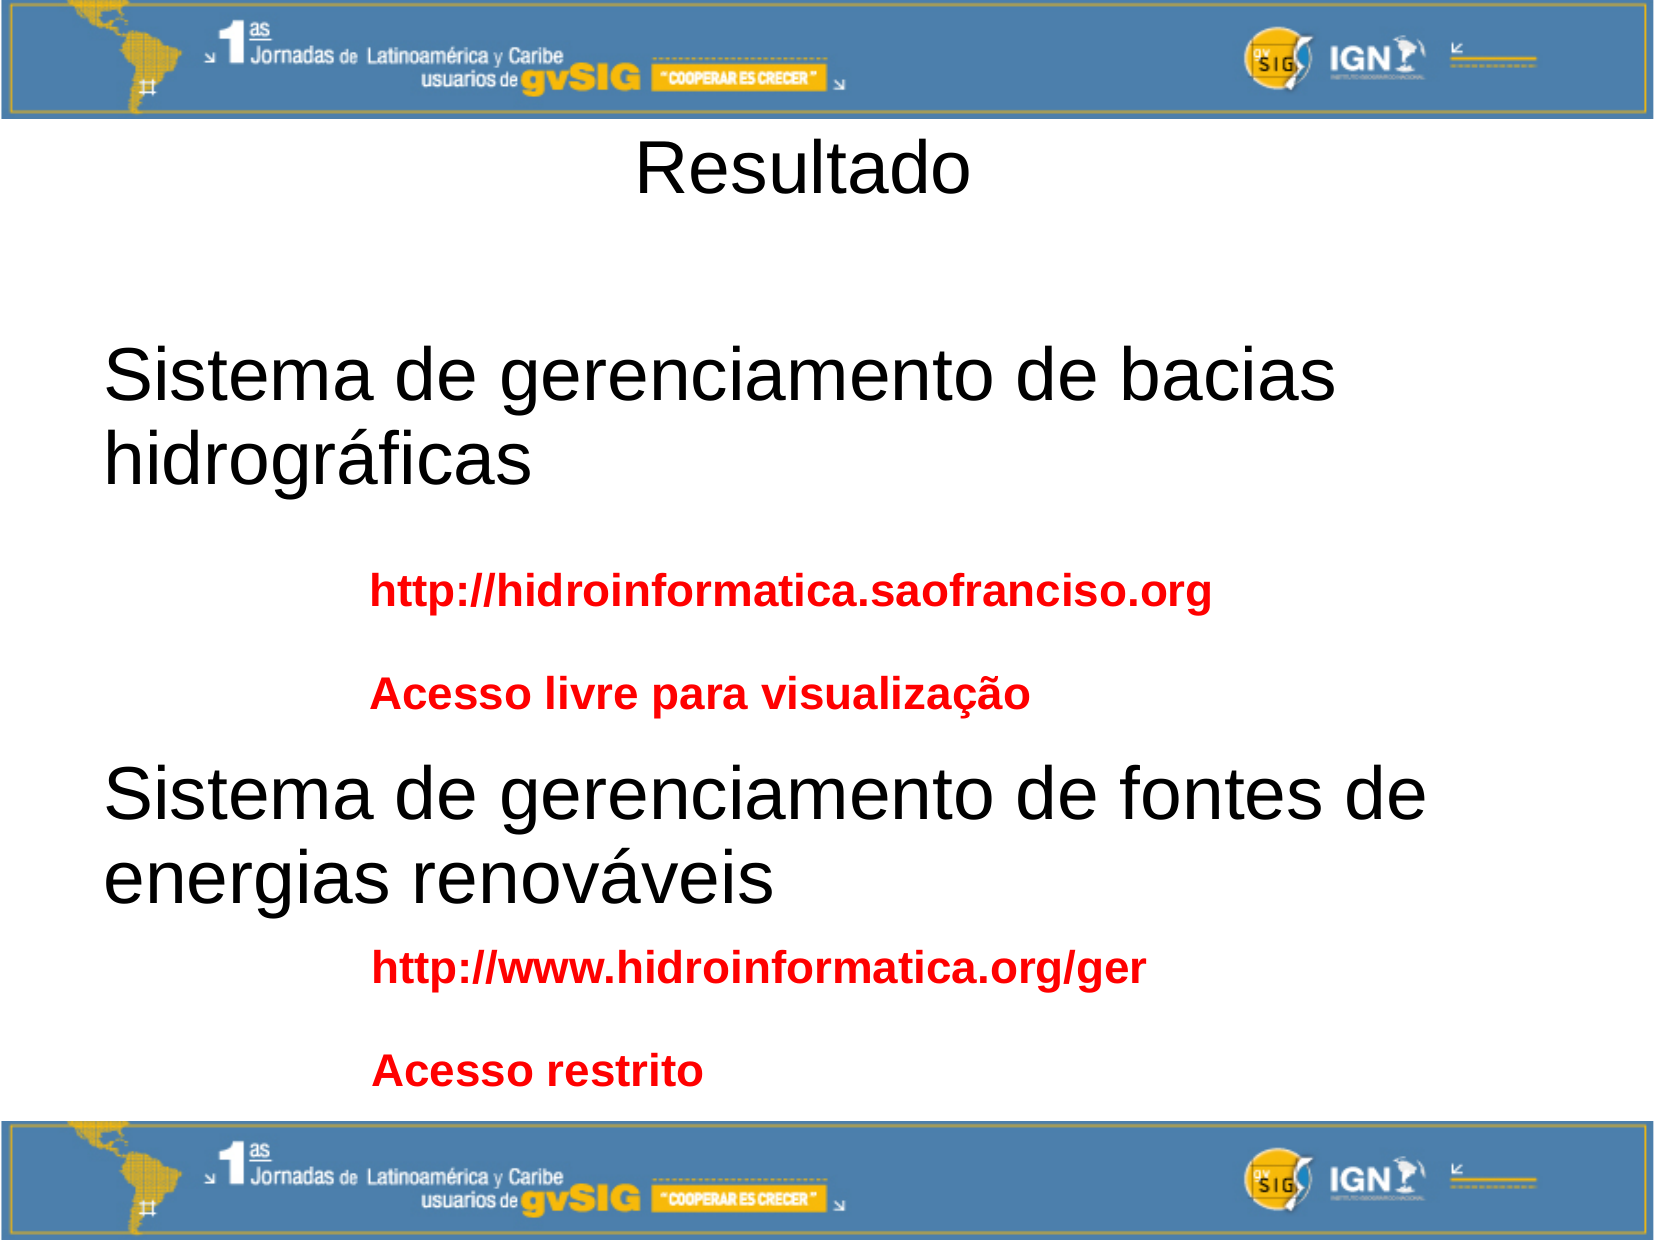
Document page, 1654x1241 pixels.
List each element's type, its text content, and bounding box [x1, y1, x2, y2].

picture [0, 1121, 1654, 1241]
text_box http://www.hidroinformatica.org/ger Acesso restrito [356, 934, 1184, 1128]
text_box Sistema de gerenciamento de bacias hidrográficas Sistema de gerenciamento de fontes de energias renováveis [88, 324, 1477, 991]
picture [0, 0, 1654, 119]
text_box http://hidroinformatica.saofranciso.org Acesso livre para visualização [354, 557, 1388, 751]
text_box Resultado [620, 118, 1034, 237]
